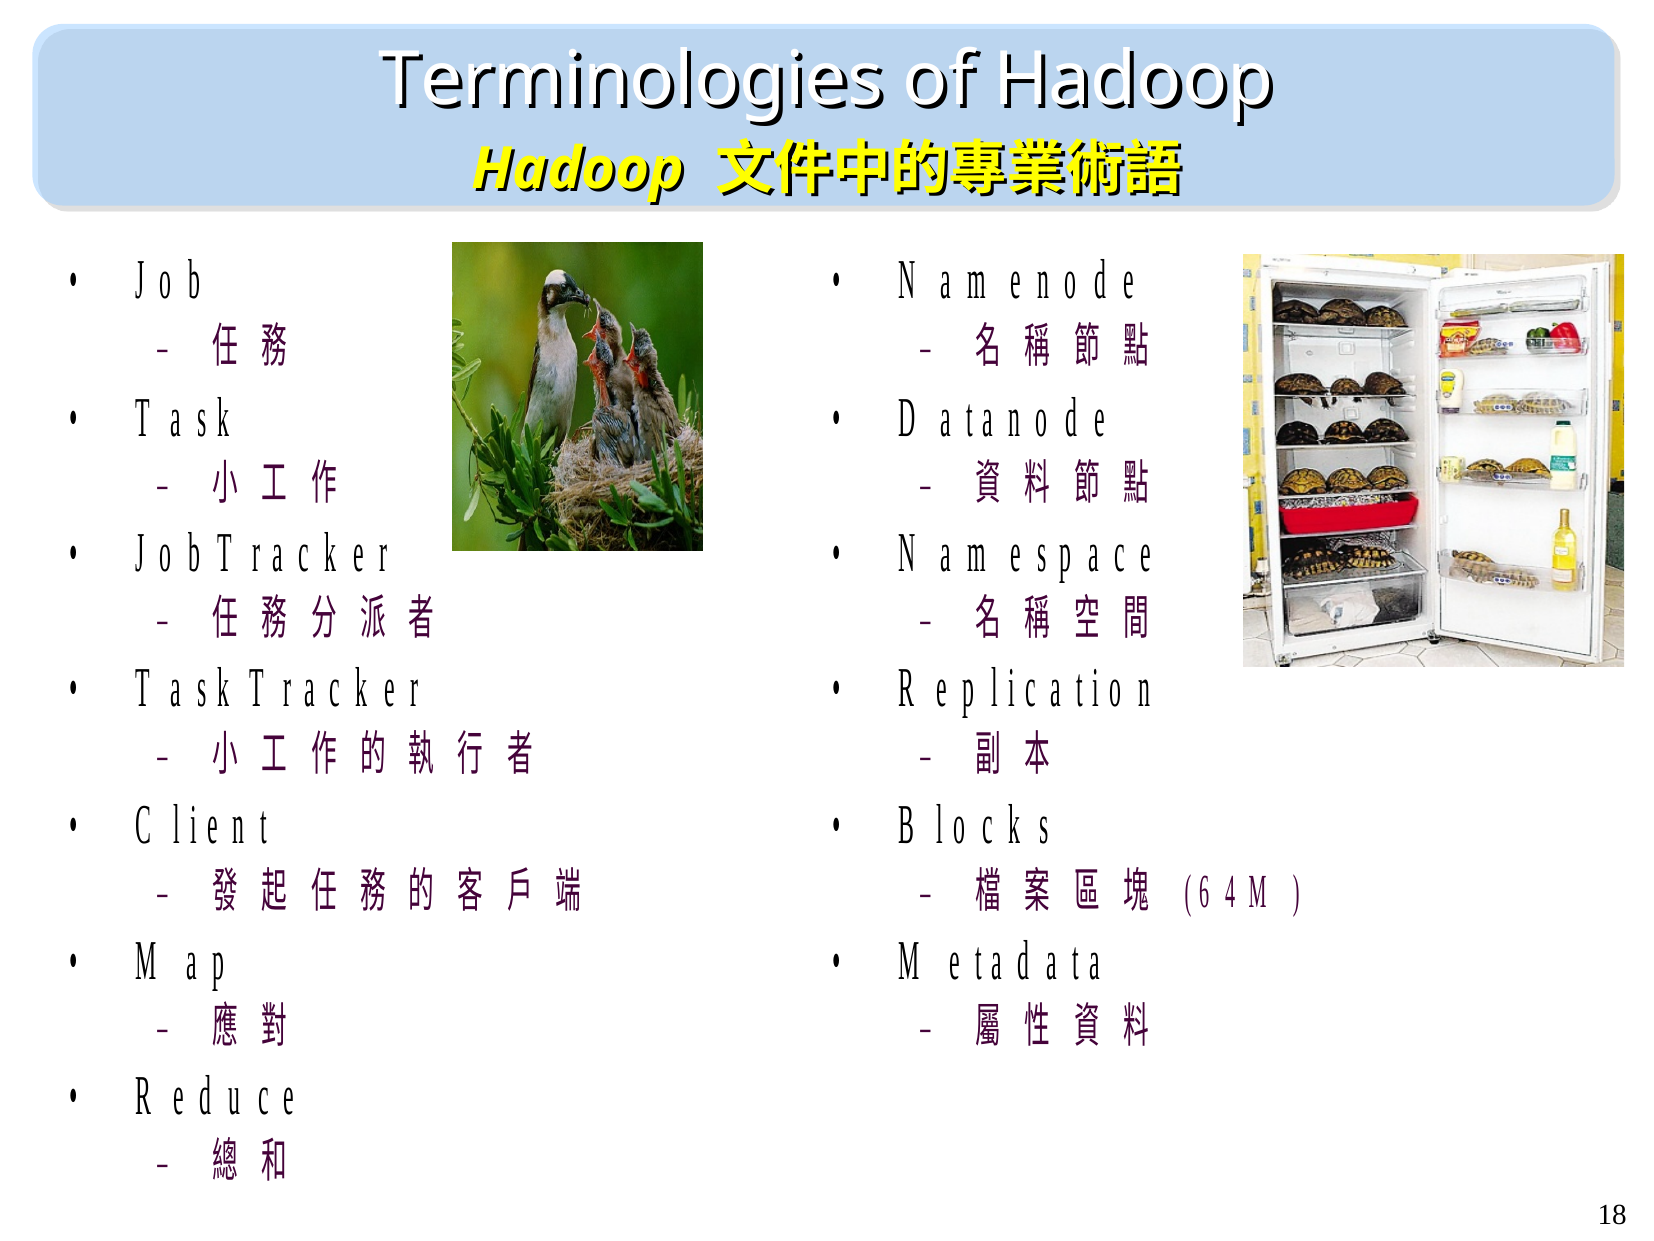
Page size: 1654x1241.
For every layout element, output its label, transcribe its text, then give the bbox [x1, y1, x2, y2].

text_box [32, 23, 1615, 206]
picture [50, 242, 1625, 1229]
title Terminologies of Hadoop Hadoop 文件中的專業術語 [123, 24, 1530, 208]
